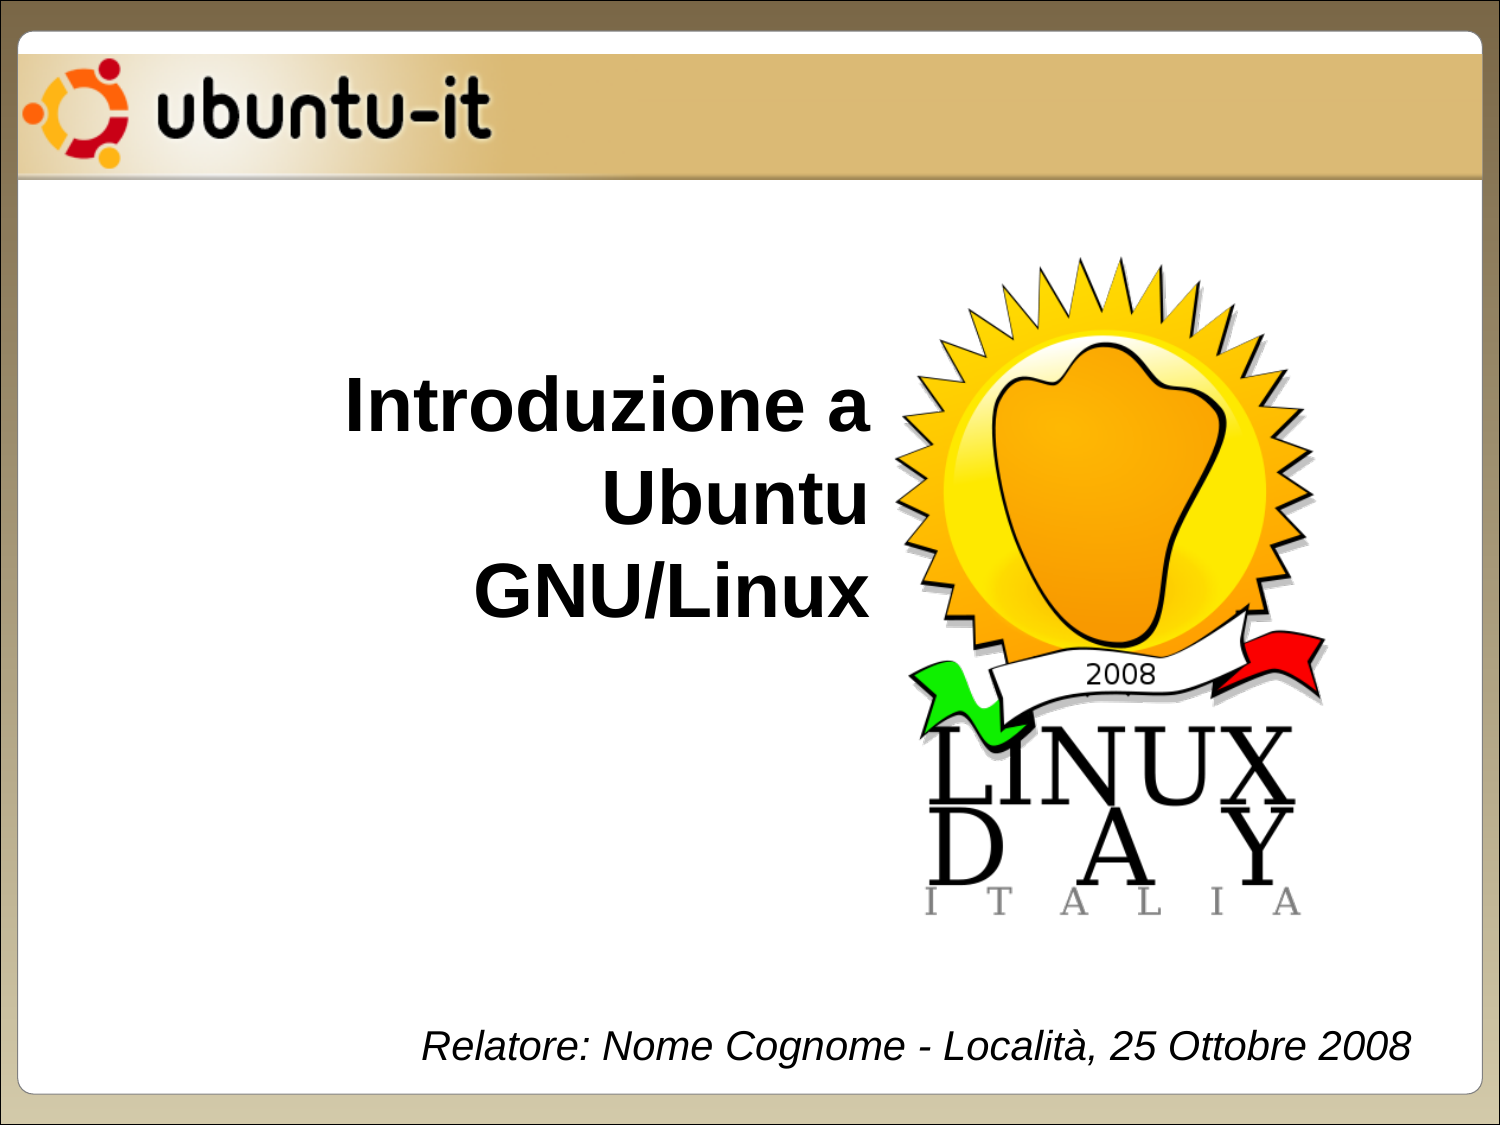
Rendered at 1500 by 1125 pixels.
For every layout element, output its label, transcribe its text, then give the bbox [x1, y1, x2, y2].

picture [18, 54, 1483, 180]
title Introduzione a Ubuntu GNU/Linux [324, 329, 886, 659]
picture [894, 256, 1329, 916]
subtitle Relatore: Nome Cognome - Località, 25 Ottobre 2008 [289, 1011, 1470, 1081]
